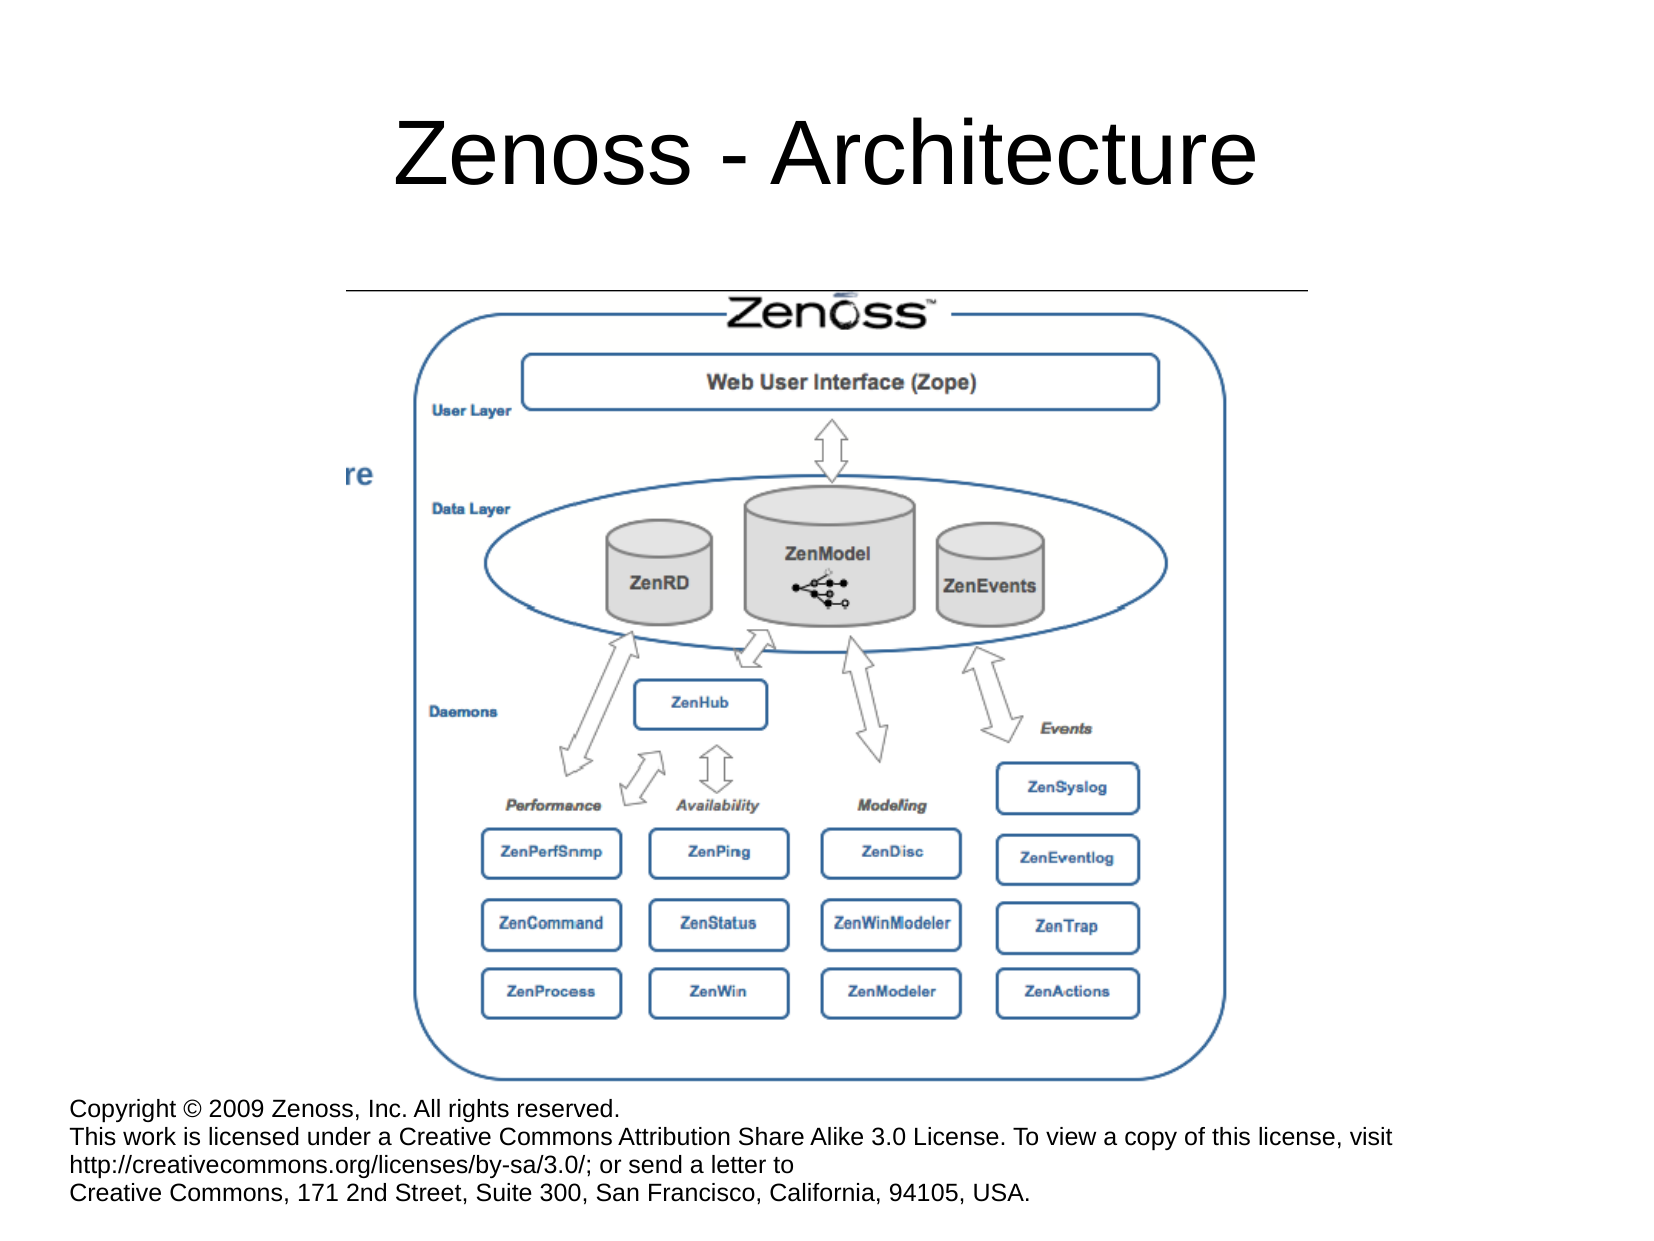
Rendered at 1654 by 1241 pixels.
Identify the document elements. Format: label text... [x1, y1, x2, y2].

picture [346, 290, 1308, 1087]
title Zenoss - Architecture [82, 49, 1571, 257]
text_box Copyright © 2009 Zenoss, Inc. All rights reserved. This work is licensed under a Creative Commons Attribution Share Alike 3.0 License. To view a copy of this license, visit http://creativecommons.org/licenses/by-sa/3.0/; or send a letter to Creative Commons, 171 2nd Street, Suite 300, San Francisco, California, 94105, USA. [54, 1087, 1654, 1241]
